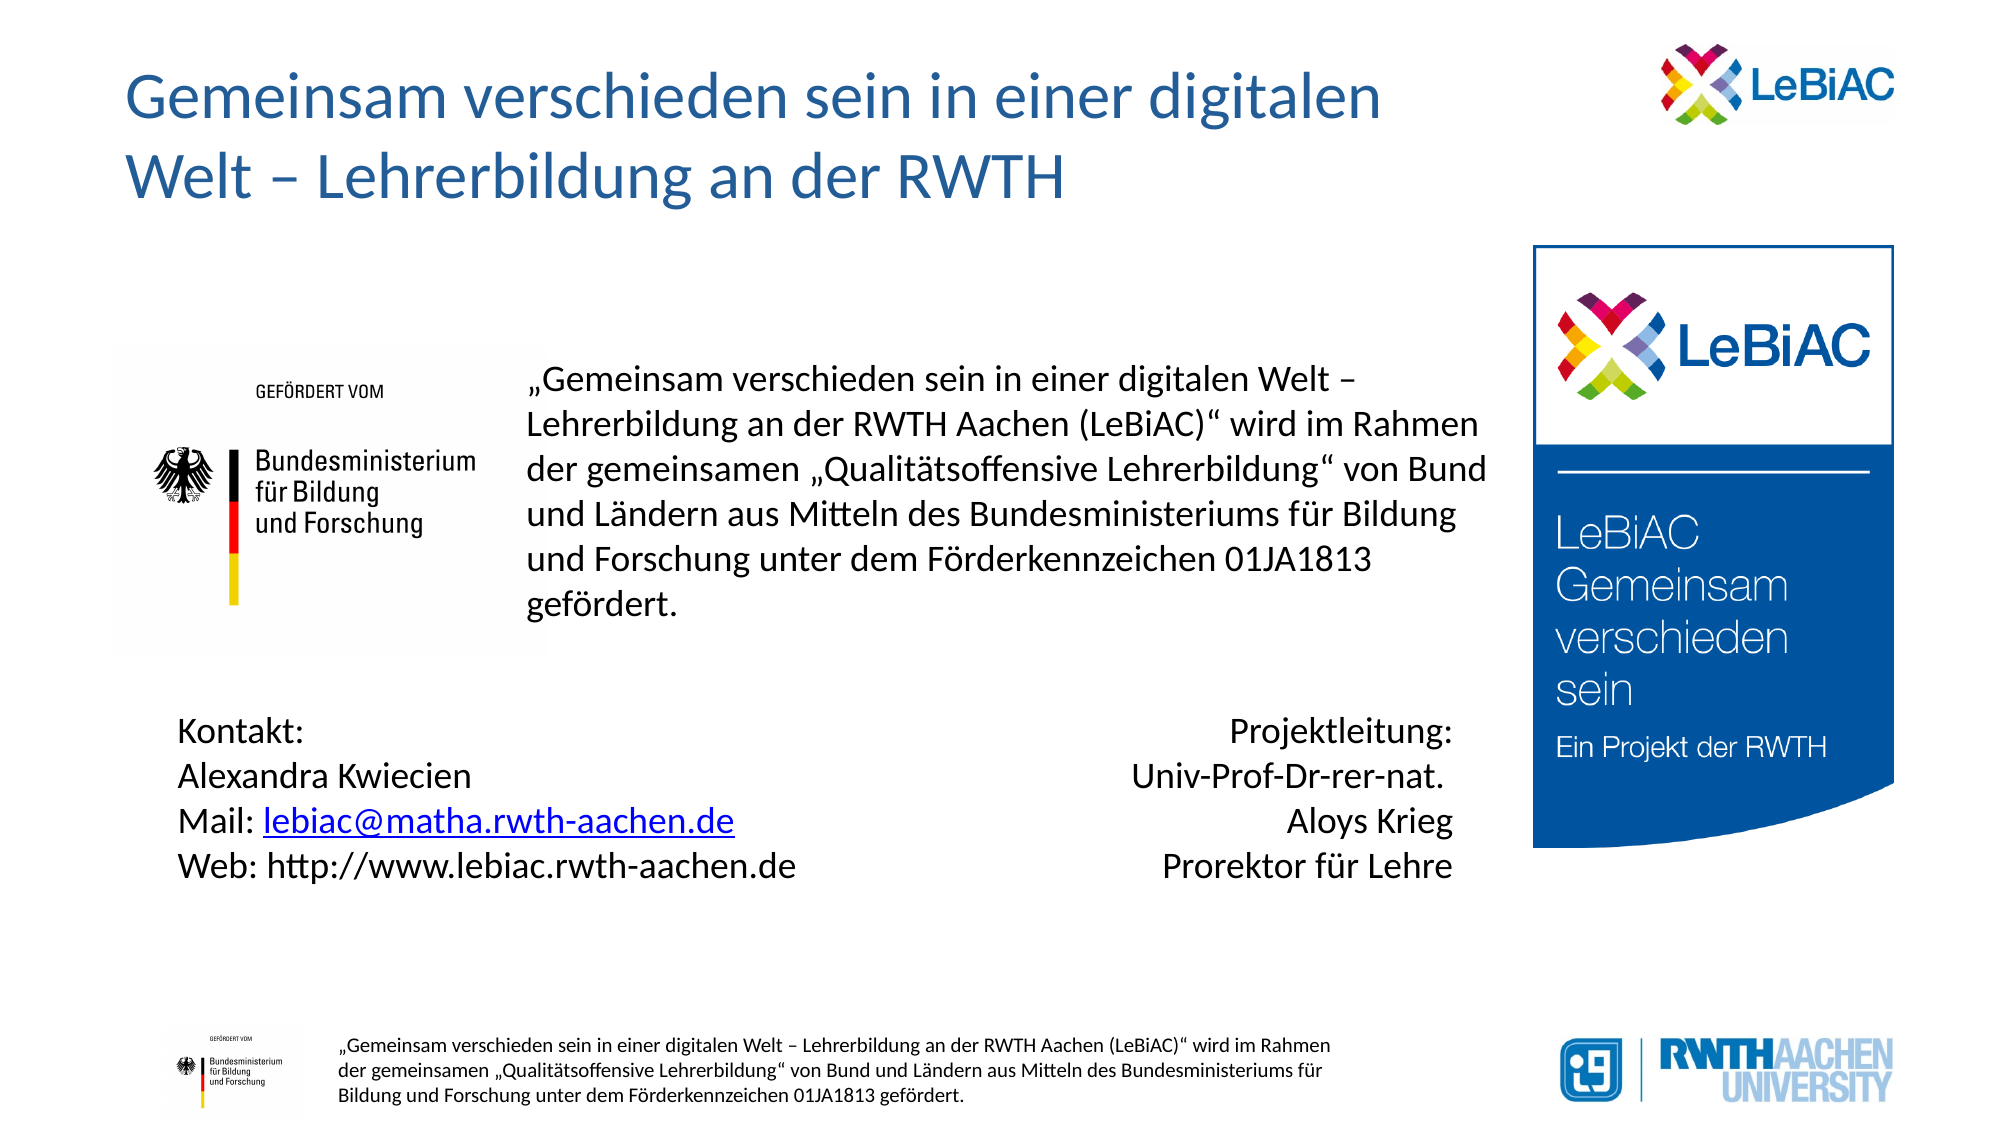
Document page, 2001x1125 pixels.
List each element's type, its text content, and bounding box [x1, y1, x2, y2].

text_box „Gemeinsam verschieden sein in einer digitalen Welt – Lehrerbildung an der RWTH Aachen (LeBiAC)“ wird im Rahmen der gemeinsamen „Qualitätsoffensive Lehrerbildung“ von Bund und Ländern aus Mitteln des Bundesministeriums für Bildung und Forschung unter dem Förderkennzeichen 01JA1813 gefördert. [323, 1024, 1350, 1114]
picture [162, 1024, 306, 1125]
text_box „Gemeinsam verschieden sein in einer digitalen Welt – Lehrerbildung an der RWTH Aachen (LeBiAC)“ wird im Rahmen der gemeinsamen „Qualitätsoffensive Lehrerbildung“ von Bund und Ländern aus Mitteln des Bundesministeriums für Bildung und Forschung unter dem Förderkennzeichen 01JA1813 gefördert. [511, 346, 1512, 632]
text_box Gemeinsam verschieden sein in einer digitalen Welt – Lehrerbildung an der RWTH [110, 44, 1469, 220]
text_box Projektleitung: Univ-Prof-Dr-rer-nat. Aloys Krieg Prorektor für Lehre [940, 698, 1469, 894]
picture [110, 346, 548, 657]
text_box Kontakt: Alexandra Kwiecien Mail: lebiac@matha.rwth-aachen.de Web: http://www.lebiac.rwth-aachen.de [162, 698, 859, 894]
picture [1661, 44, 1894, 125]
picture [1533, 245, 1894, 848]
picture [1559, 1036, 1894, 1103]
